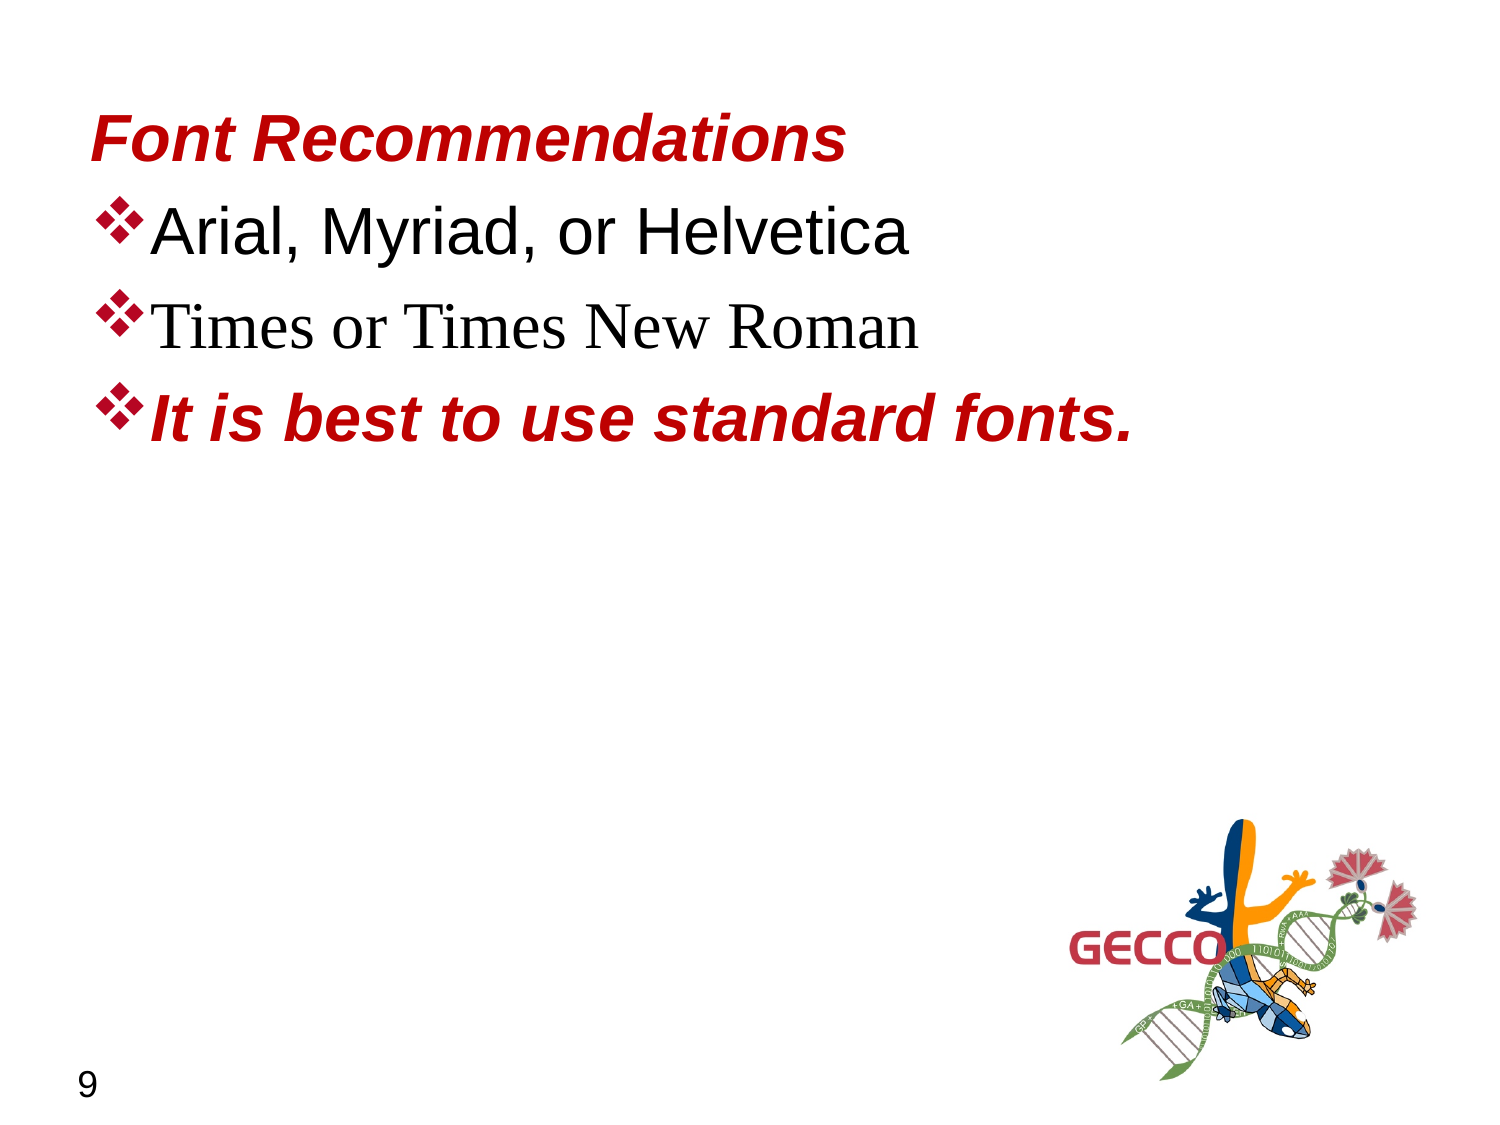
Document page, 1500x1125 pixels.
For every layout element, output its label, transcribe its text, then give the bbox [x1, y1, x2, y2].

picture [1058, 803, 1430, 1091]
text_box Font Recommendations Arial, Myriad, or Helvetica Times or Times New Roman It is best to use standard fonts. [75, 87, 1325, 1025]
text_box <number> [62, 1037, 1463, 1113]
